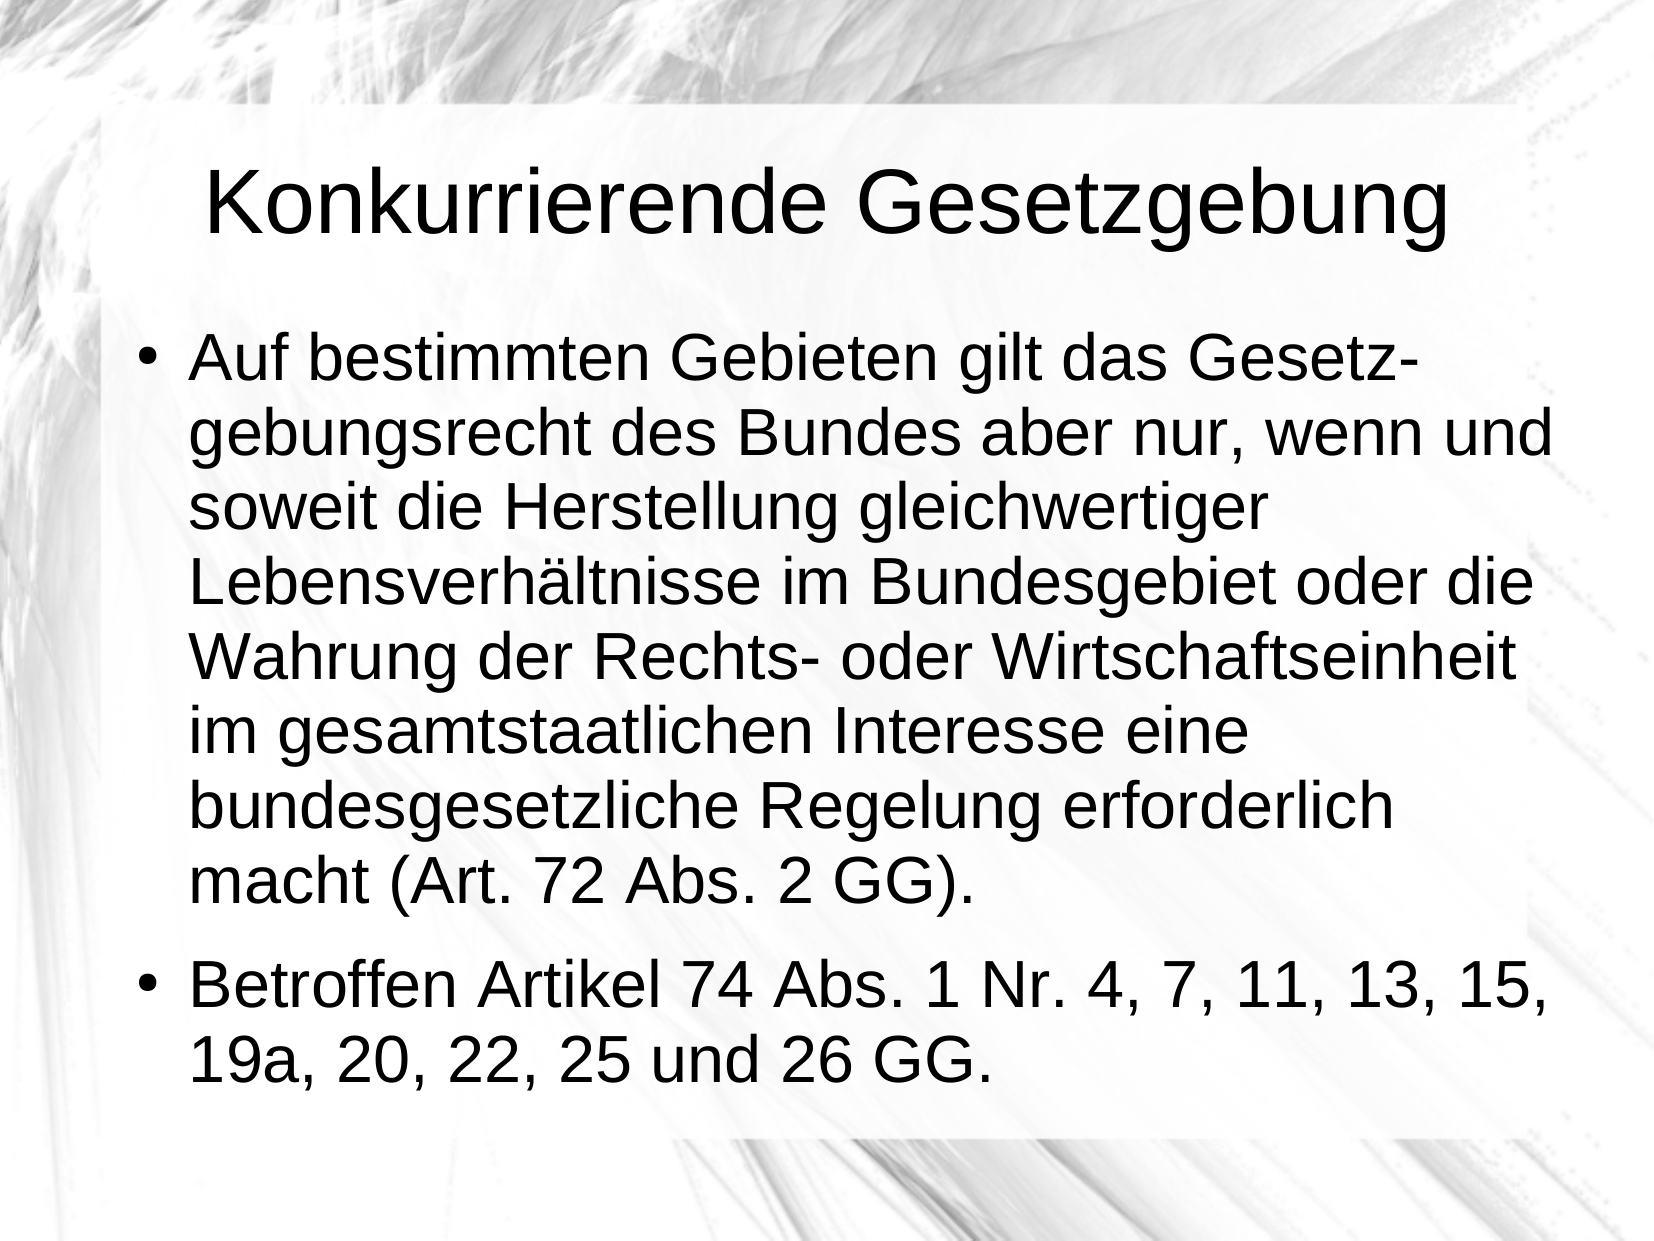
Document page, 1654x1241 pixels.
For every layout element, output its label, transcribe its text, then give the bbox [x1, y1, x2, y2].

title Konkurrierende Gesetzgebung [118, 118, 1506, 287]
list Auf bestimmten Gebieten gilt das Gesetz-gebungsrecht des Bundes aber nur, wenn und soweit die Herstellung gleichwertiger Lebensverhältnisse im Bundesgebiet oder die Wahrung der Rechts- oder Wirtschaftseinheit im gesamtstaatlichen Interesse eine bundesgesetzliche Regelung erforderlich macht (Art. 72 Abs. 2 GG). Betroffen Artikel 74 Abs. 1 Nr. 4, 7, 11, 13, 15, 19a, 20, 22, 25 und 26 GG. [118, 319, 1571, 1097]
picture [0, 0, 1654, 1241]
